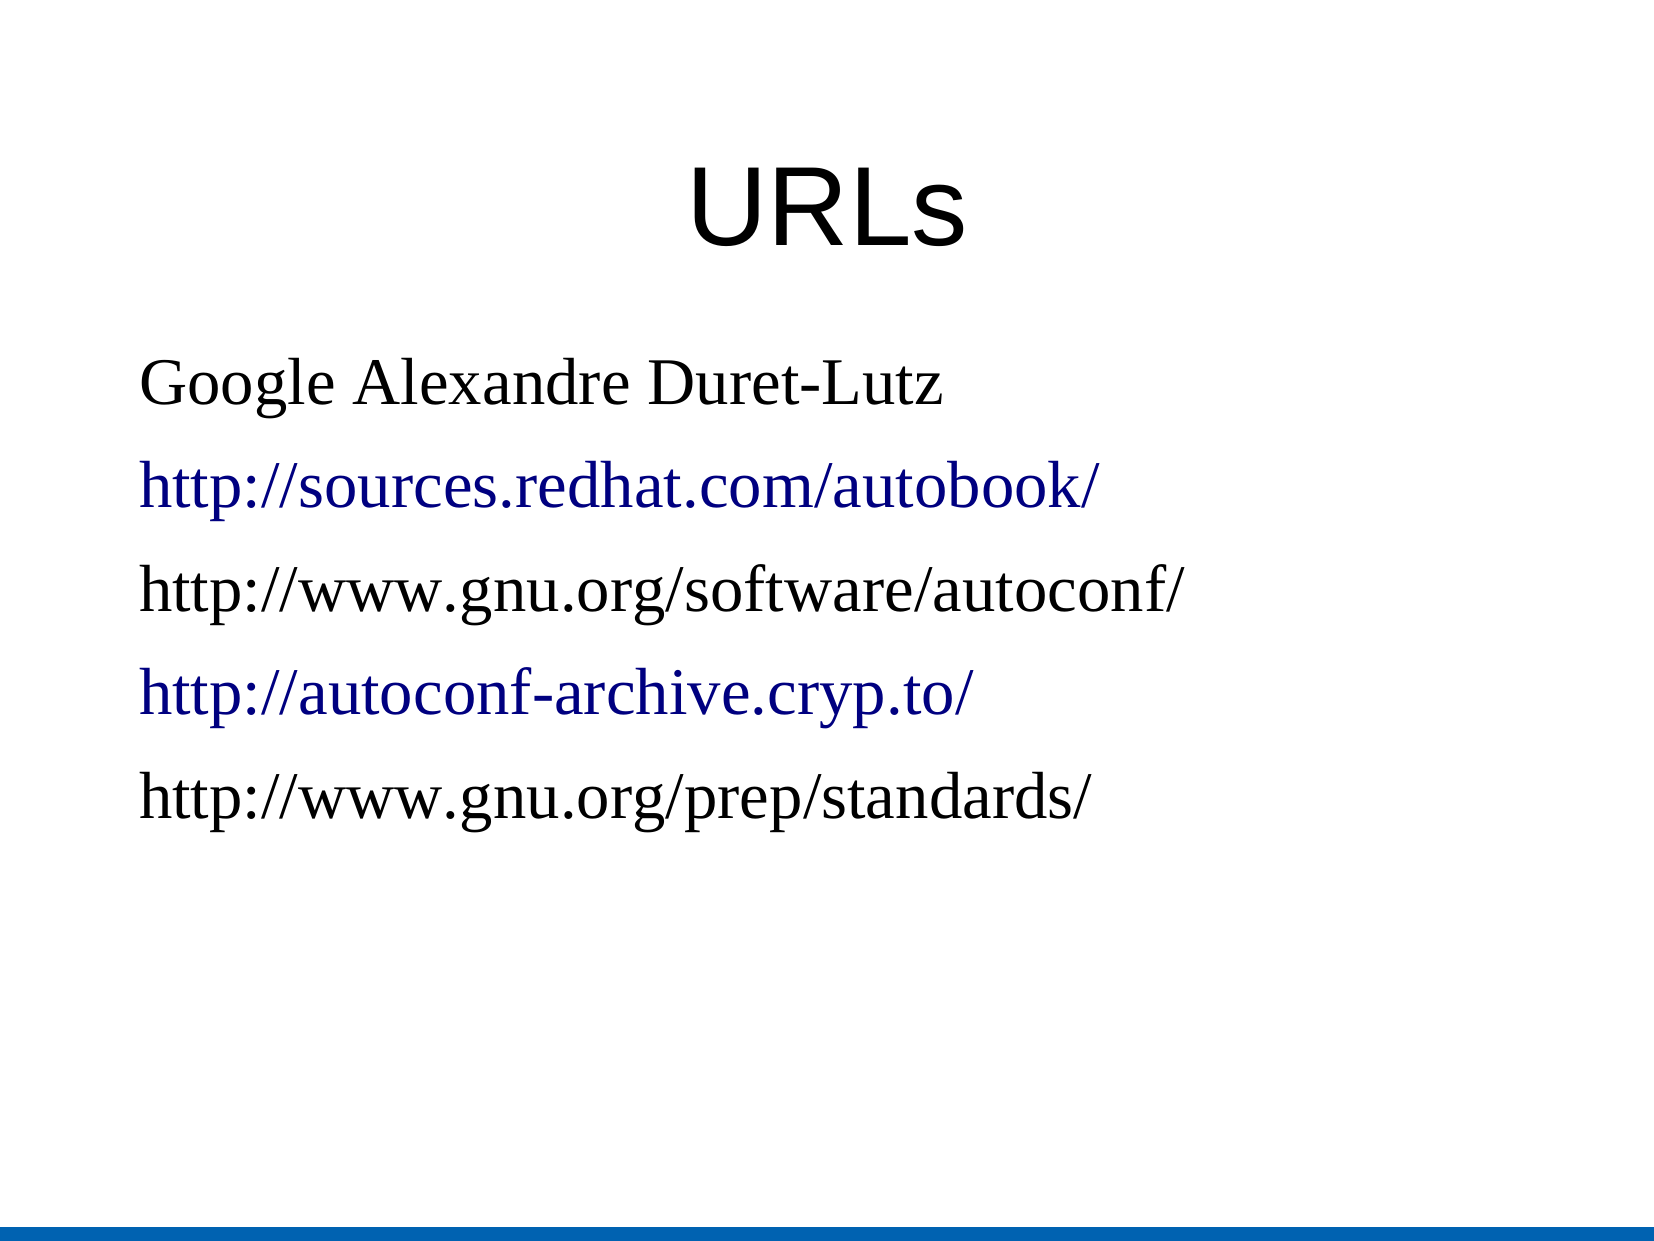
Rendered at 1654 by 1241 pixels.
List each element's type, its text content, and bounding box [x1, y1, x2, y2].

title URLs [121, 102, 1533, 311]
list Google Alexandre Duret-Lutz http://sources.redhat.com/autobook/ http://www.gnu.org/software/autoconf/ http://autoconf-archive.cryp.to/ http://www.gnu.org/prep/standards/ [121, 344, 1533, 1127]
